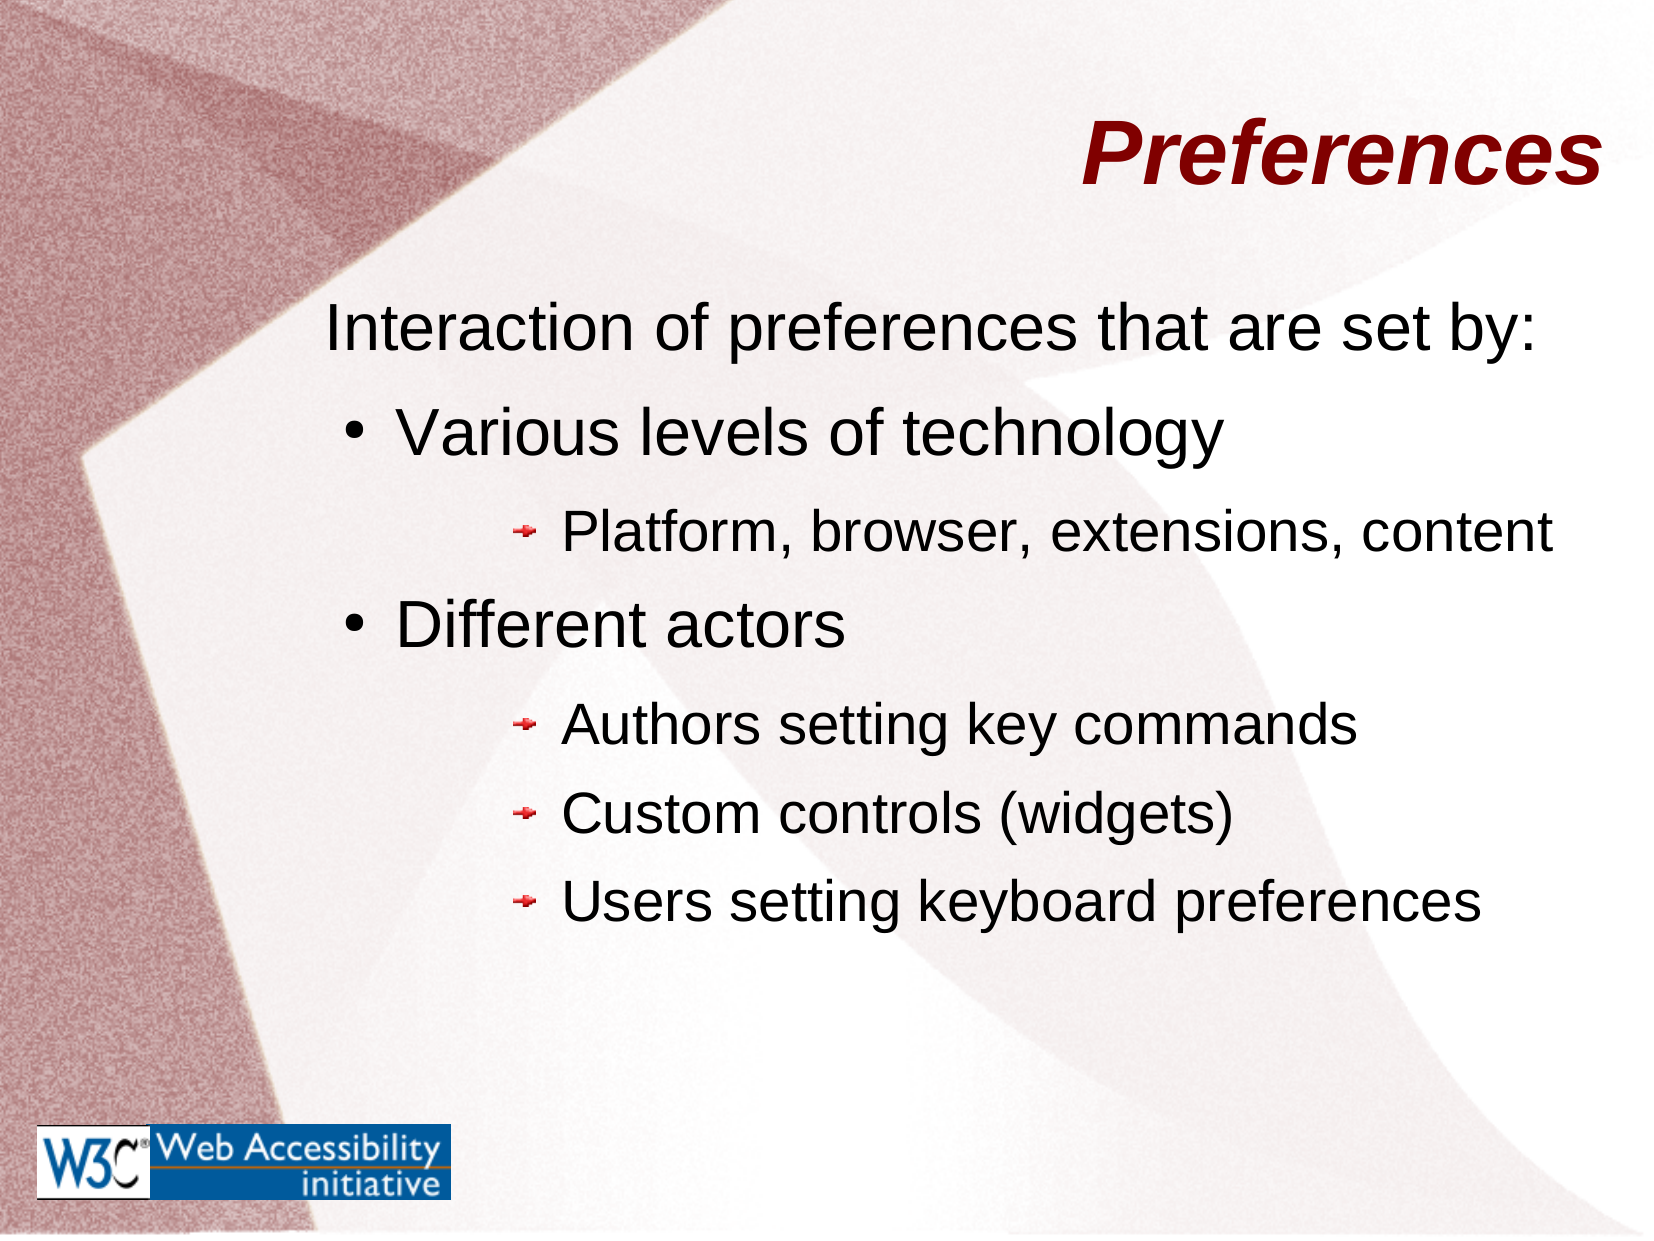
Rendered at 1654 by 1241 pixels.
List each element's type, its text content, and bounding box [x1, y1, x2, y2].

picture [0, 0, 1654, 1241]
list Interaction of preferences that are set by: Various levels of technology Platform, browser, extensions, content Different actors Authors setting key commands Custom controls (widgets) Users setting keyboard preferences [324, 290, 1601, 934]
title Preferences [596, 49, 1607, 257]
